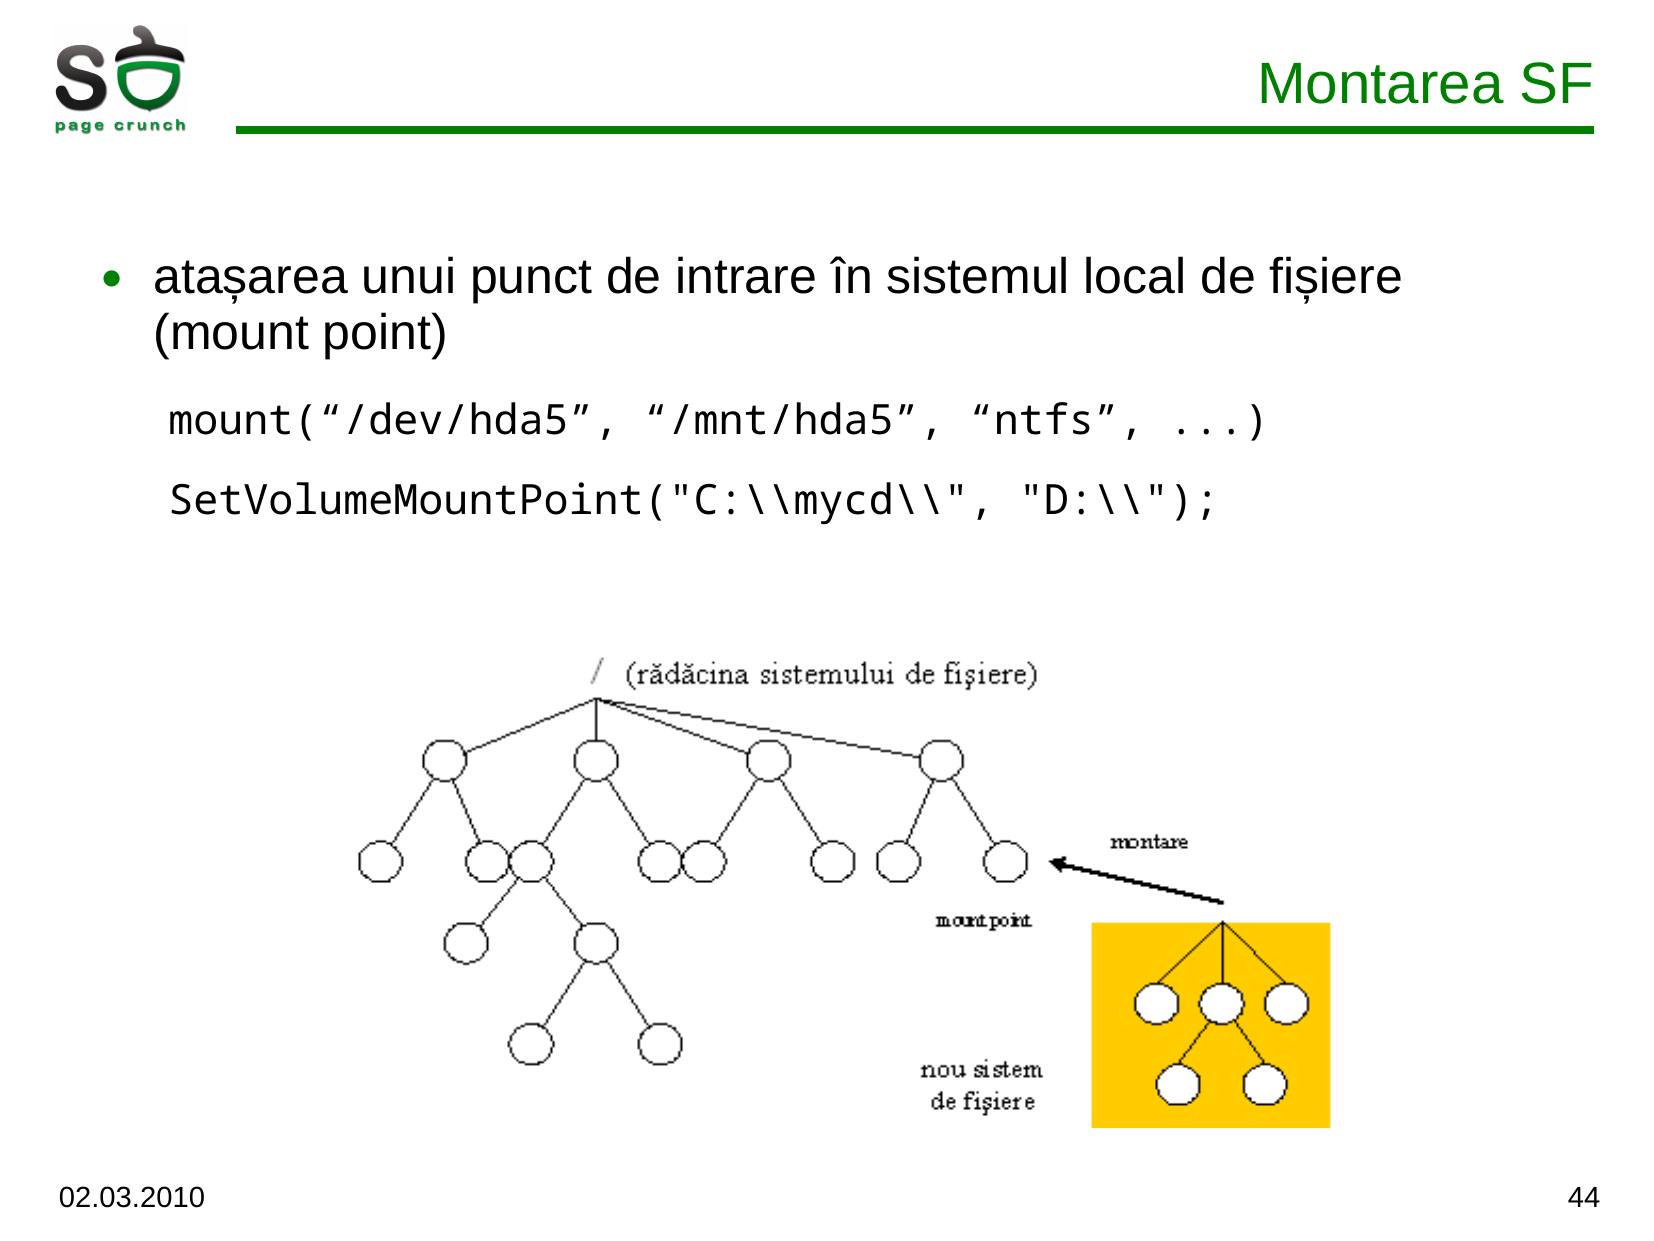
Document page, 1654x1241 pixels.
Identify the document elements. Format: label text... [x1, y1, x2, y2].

picture [53, 23, 188, 136]
title Montarea SF [236, 49, 1595, 119]
list atașarea unui punct de intrare în sistemul local de fișiere (mount point) mount(“/dev/hda5”, “/mnt/hda5”, “ntfs”, ...) SetVolumeMountPoint("C:\\mycd\\", "D:\\"); [82, 256, 1571, 519]
picture [357, 618, 1333, 1128]
